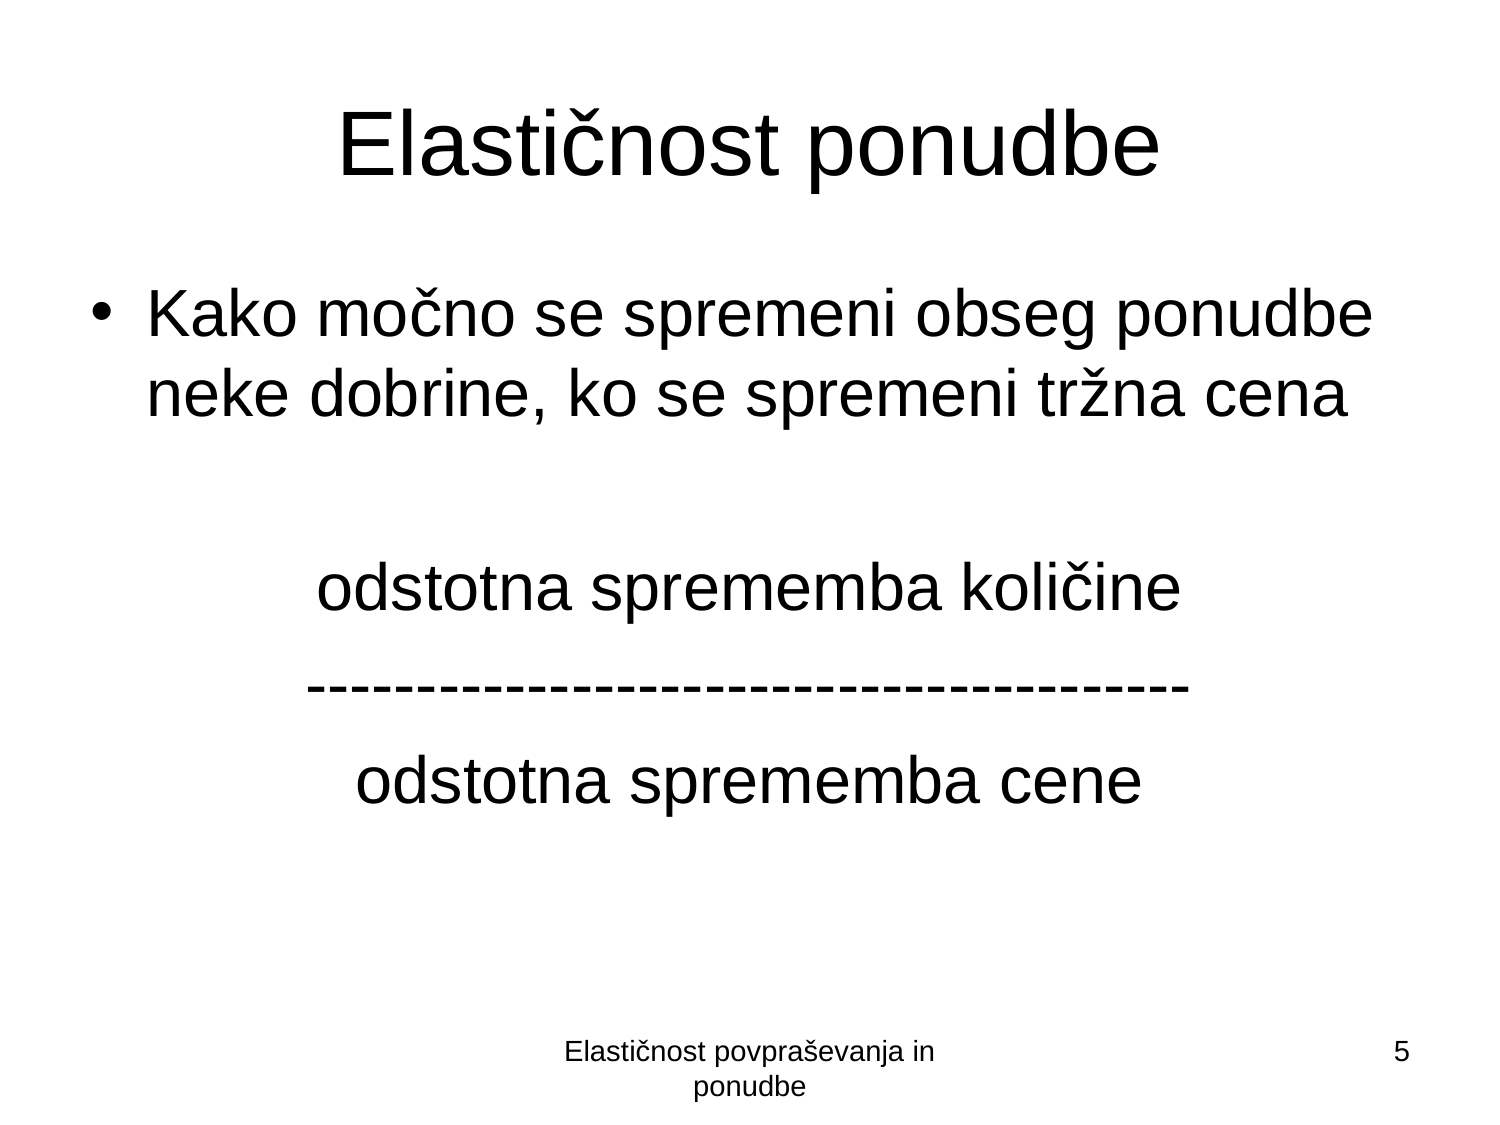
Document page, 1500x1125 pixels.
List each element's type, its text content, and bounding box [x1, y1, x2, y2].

list Kako močno se spremeni obseg ponudbe neke dobrine, ko se spremeni tržna cena odstotna sprememba količine ---------------------------------------- odstotna sprememba cene [75, 262, 1426, 1006]
title Elastičnost ponudbe [75, 45, 1426, 233]
text_box Elastičnost povpraševanja in ponudbe [512, 1024, 988, 1103]
text_box <number> [1074, 1024, 1426, 1103]
